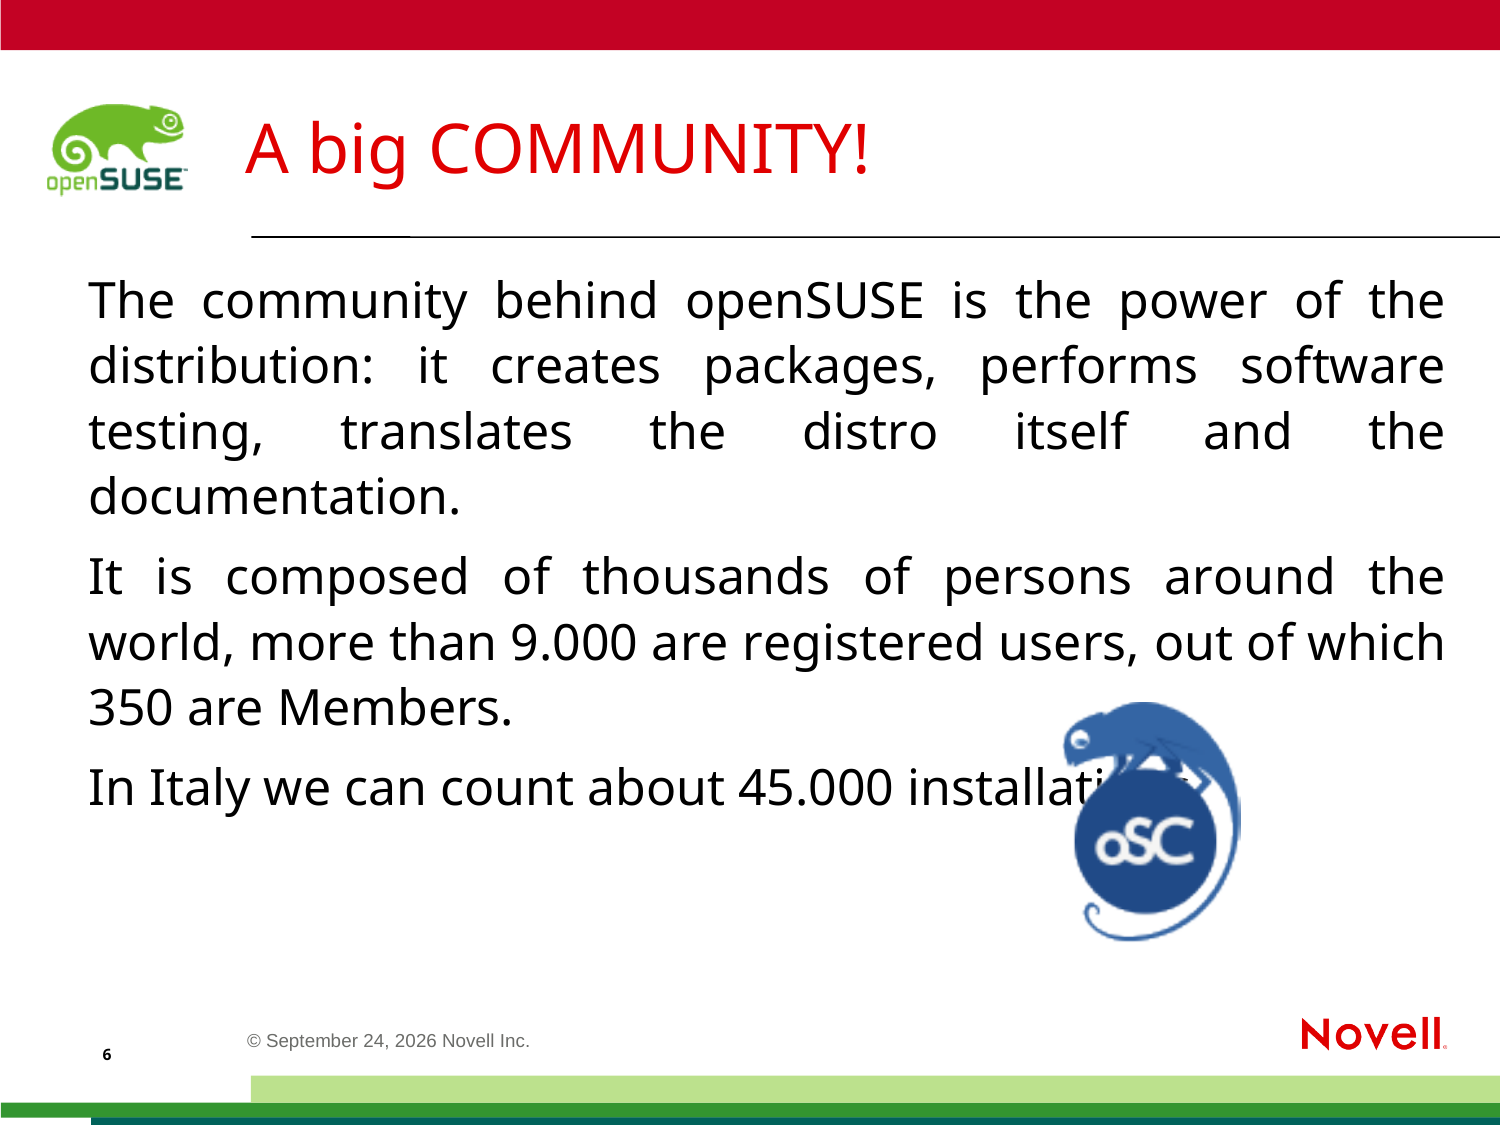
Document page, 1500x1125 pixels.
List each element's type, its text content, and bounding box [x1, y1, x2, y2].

list The community behind openSUSE is the power of the distribution: it creates packages, performs software testing, translates the distro itself and the documentation. It is composed of thousands of persons around the world, more than 9.000 are registered users, out of which 350 are Members. In Italy we can count about 45.000 installations. [88, 265, 1447, 975]
picture [1295, 1011, 1453, 1056]
title A big COMMUNITY! [245, 68, 1408, 231]
picture [47, 104, 188, 197]
picture [1062, 702, 1241, 945]
